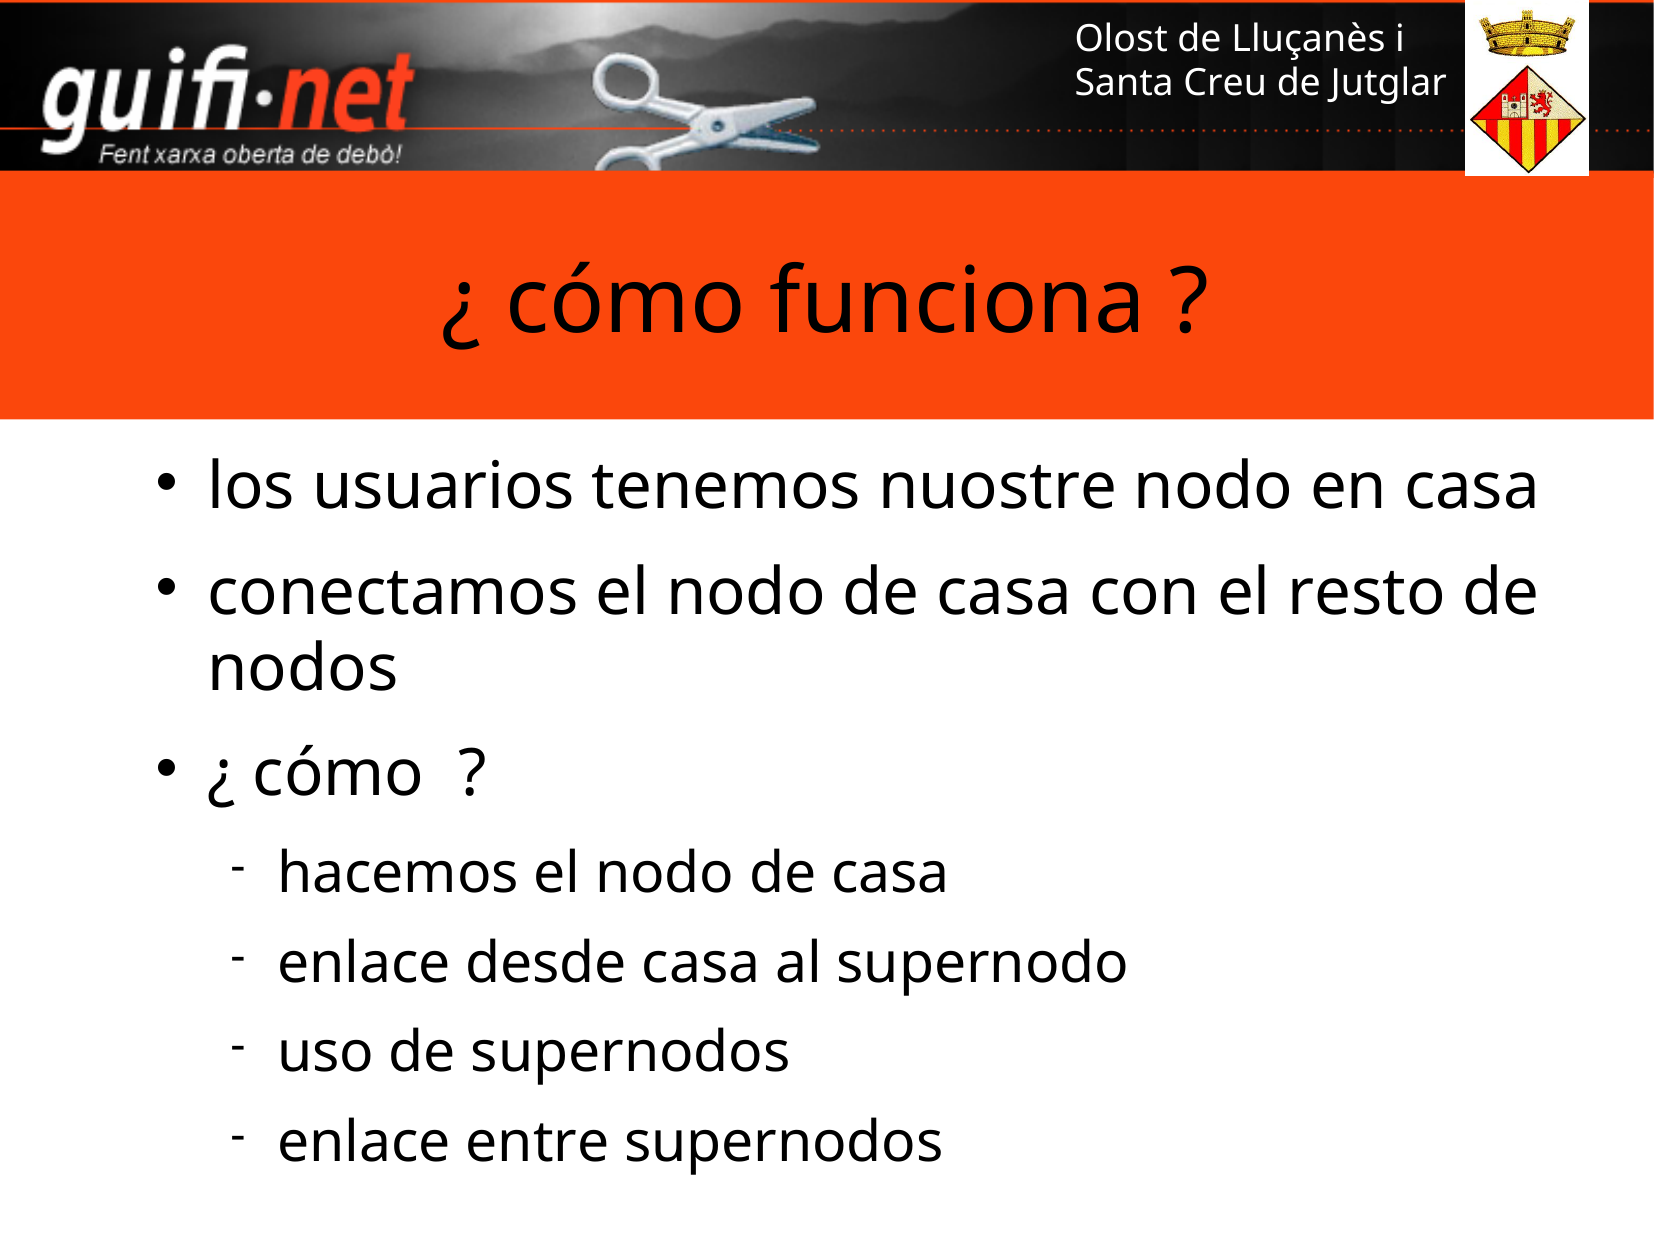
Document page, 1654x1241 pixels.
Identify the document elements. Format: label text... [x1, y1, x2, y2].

picture [0, 0, 1654, 176]
title ¿ cómo funciona ? [119, 195, 1532, 403]
list los usuarios tenemos nuostre nodo en casa conectamos el nodo de casa con el resto de nodos ¿ cómo ? hacemos el nodo de casa enlace desde casa al supernodo uso de supernodos enlace entre supernodos [138, 445, 1551, 1188]
